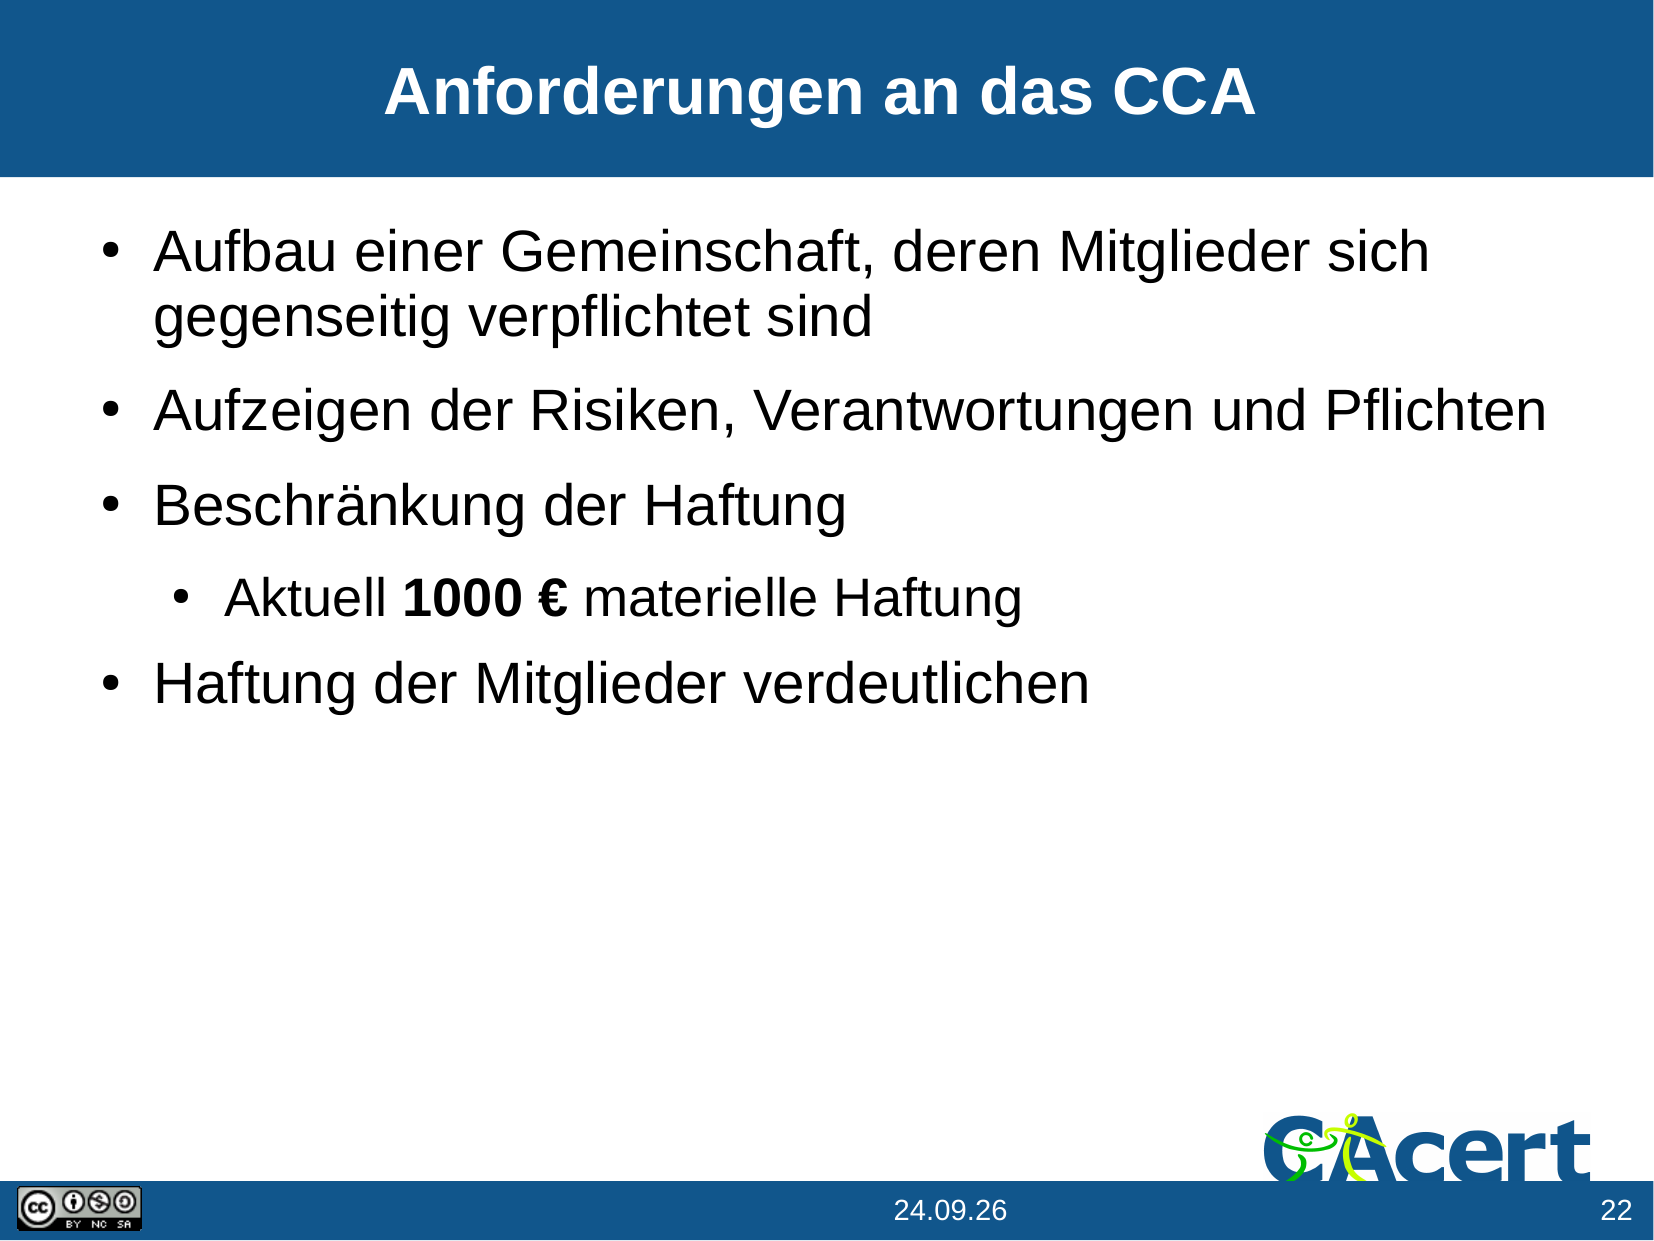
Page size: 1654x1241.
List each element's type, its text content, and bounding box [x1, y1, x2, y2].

picture [1263, 1112, 1591, 1181]
picture [17, 1186, 142, 1231]
title Anforderungen an das CCA [76, 17, 1565, 166]
list Aufbau einer Gemeinschaft, deren Mitglieder sich gegenseitig verpflichtet sind Aufzeigen der Risiken, Verantwortungen und Pflichten Beschränkung der Haftung Aktuell 1000 € materielle Haftung Haftung der Mitglieder verdeutlichen [82, 218, 1571, 1077]
